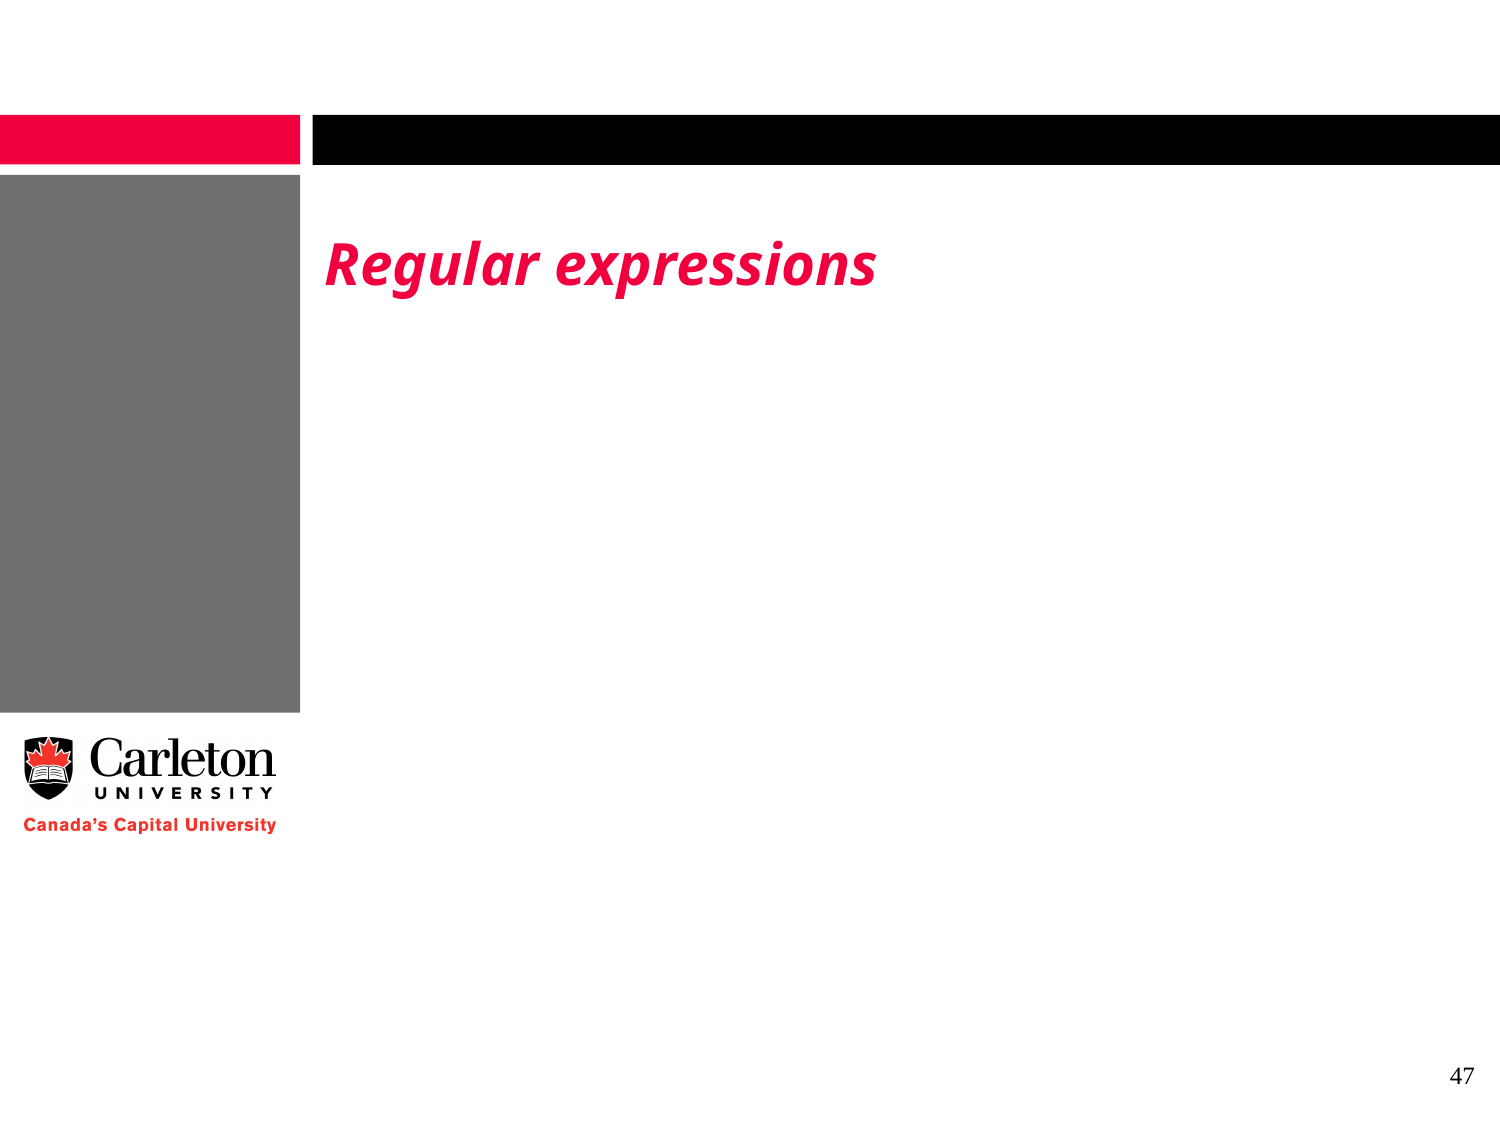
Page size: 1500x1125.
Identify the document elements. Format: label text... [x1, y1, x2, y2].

picture [24, 737, 276, 834]
title Regular expressions [324, 194, 1450, 331]
